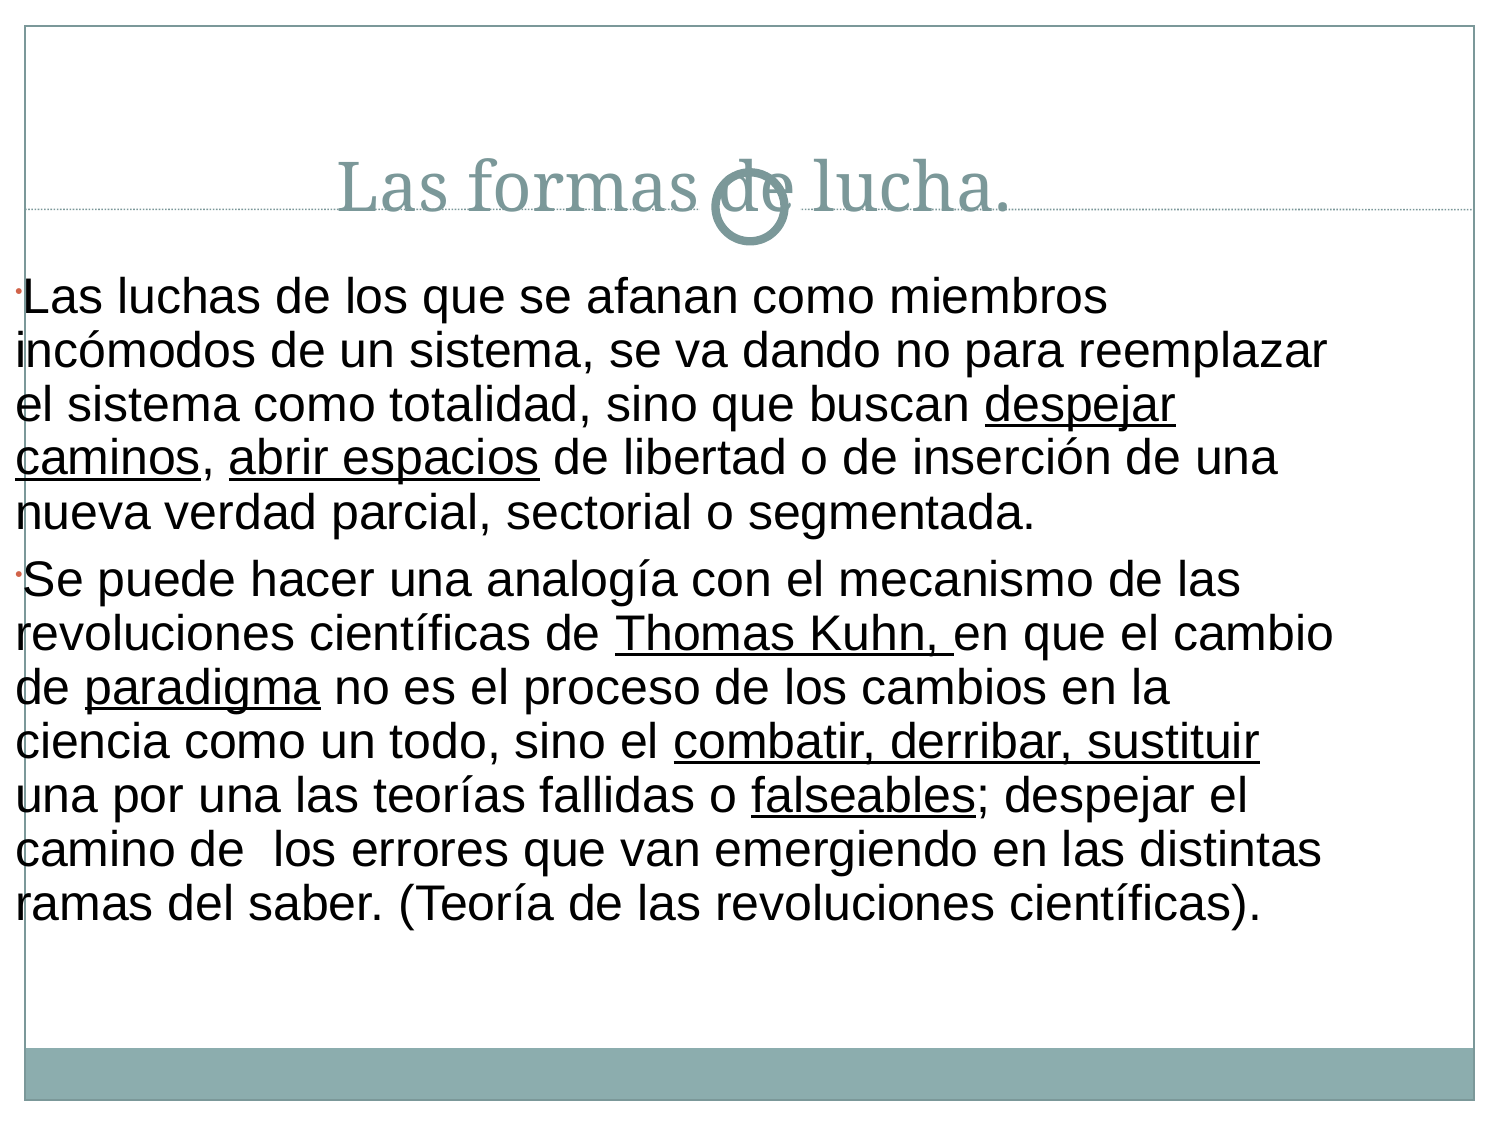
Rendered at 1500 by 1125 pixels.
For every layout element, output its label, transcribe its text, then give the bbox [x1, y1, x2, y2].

list Las luchas de los que se afanan como miembros incómodos de un sistema, se va dando no para reemplazar el sistema como totalidad, sino que buscan despejar caminos, abrir espacios de libertad o de inserción de una nueva verdad parcial, sectorial o segmentada. Se puede hacer una analogía con el mecanismo de las revoluciones científicas de Thomas Kuhn, en que el cambio de paradigma no es el proceso de los cambios en la ciencia como un todo, sino el combatir, derribar, sustituir una por una las teorías fallidas o falseables; despejar el camino de los errores que van emergiendo en las distintas ramas del saber. (Teoría de las revoluciones científicas). [0, 262, 1351, 1005]
title Las formas de lucha. [0, 45, 1351, 233]
